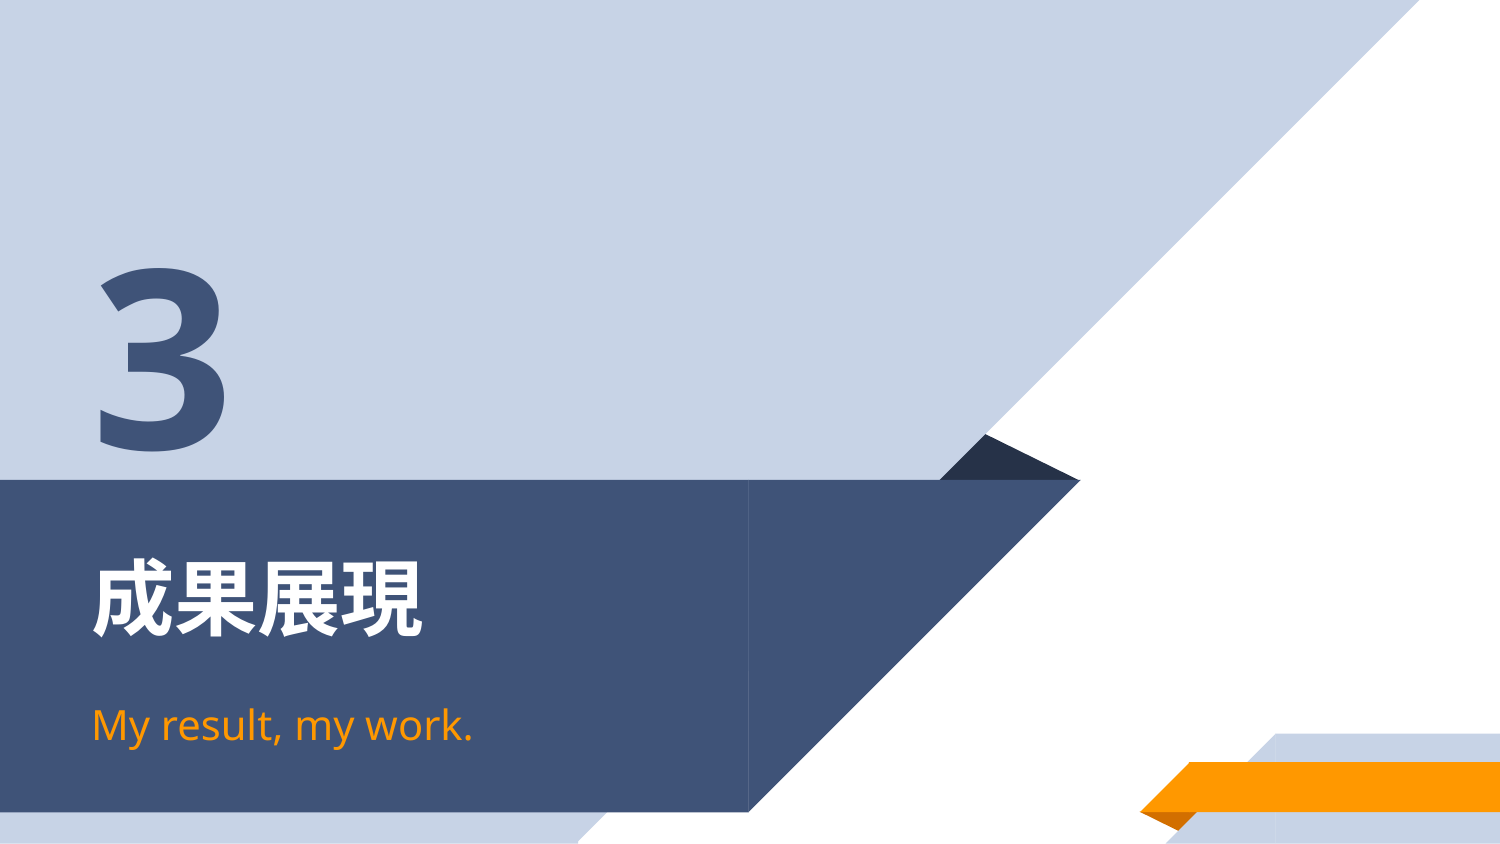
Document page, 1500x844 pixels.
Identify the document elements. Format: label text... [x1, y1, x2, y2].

title 成果展現 [76, 470, 748, 662]
subtitle My result, my work. [76, 683, 748, 813]
text_box 3 [76, 0, 434, 515]
